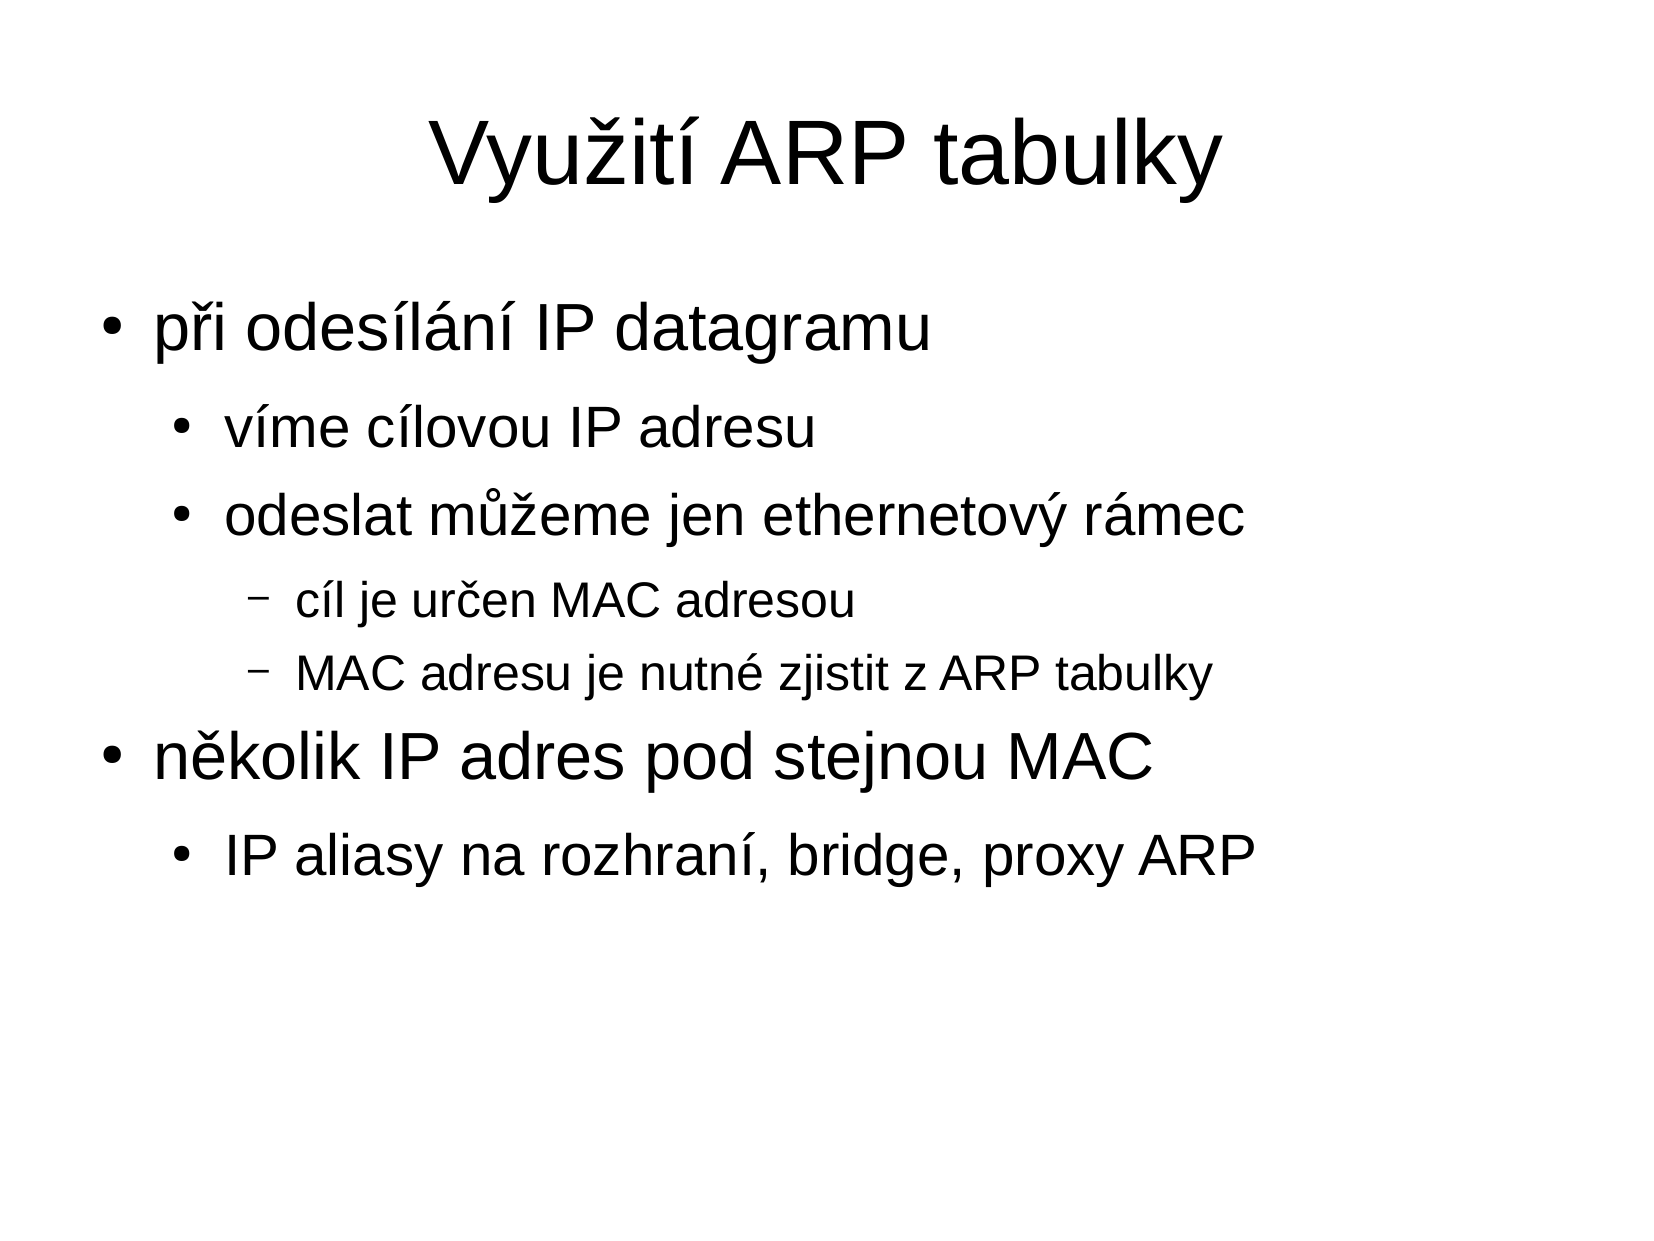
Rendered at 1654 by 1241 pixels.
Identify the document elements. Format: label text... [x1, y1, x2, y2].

title Využití ARP tabulky [82, 49, 1571, 257]
list při odesílání IP datagramu víme cílovou IP adresu odeslat můžeme jen ethernetový rámec cíl je určen MAC adresou MAC adresu je nutné zjistit z ARP tabulky několik IP adres pod stejnou MAC IP aliasy na rozhraní, bridge, proxy ARP [82, 290, 1571, 1109]
